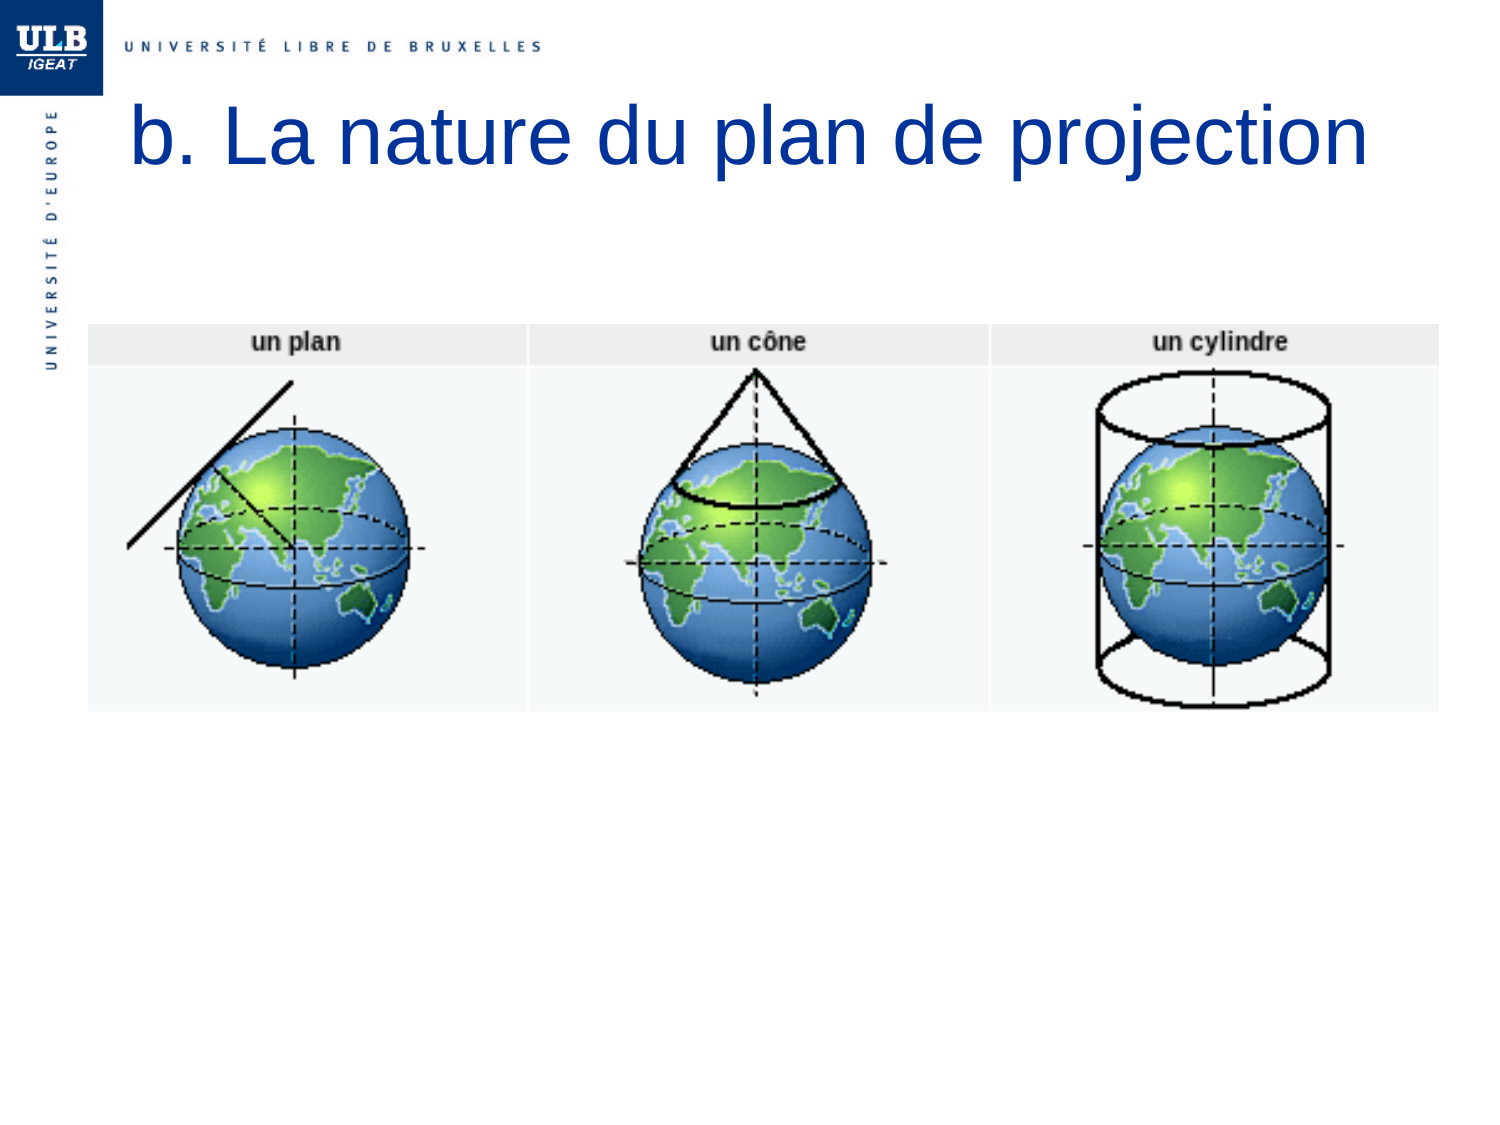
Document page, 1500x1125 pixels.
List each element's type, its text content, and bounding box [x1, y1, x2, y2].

picture [0, 0, 1500, 1125]
title b. La nature du plan de projection [75, 21, 1425, 257]
